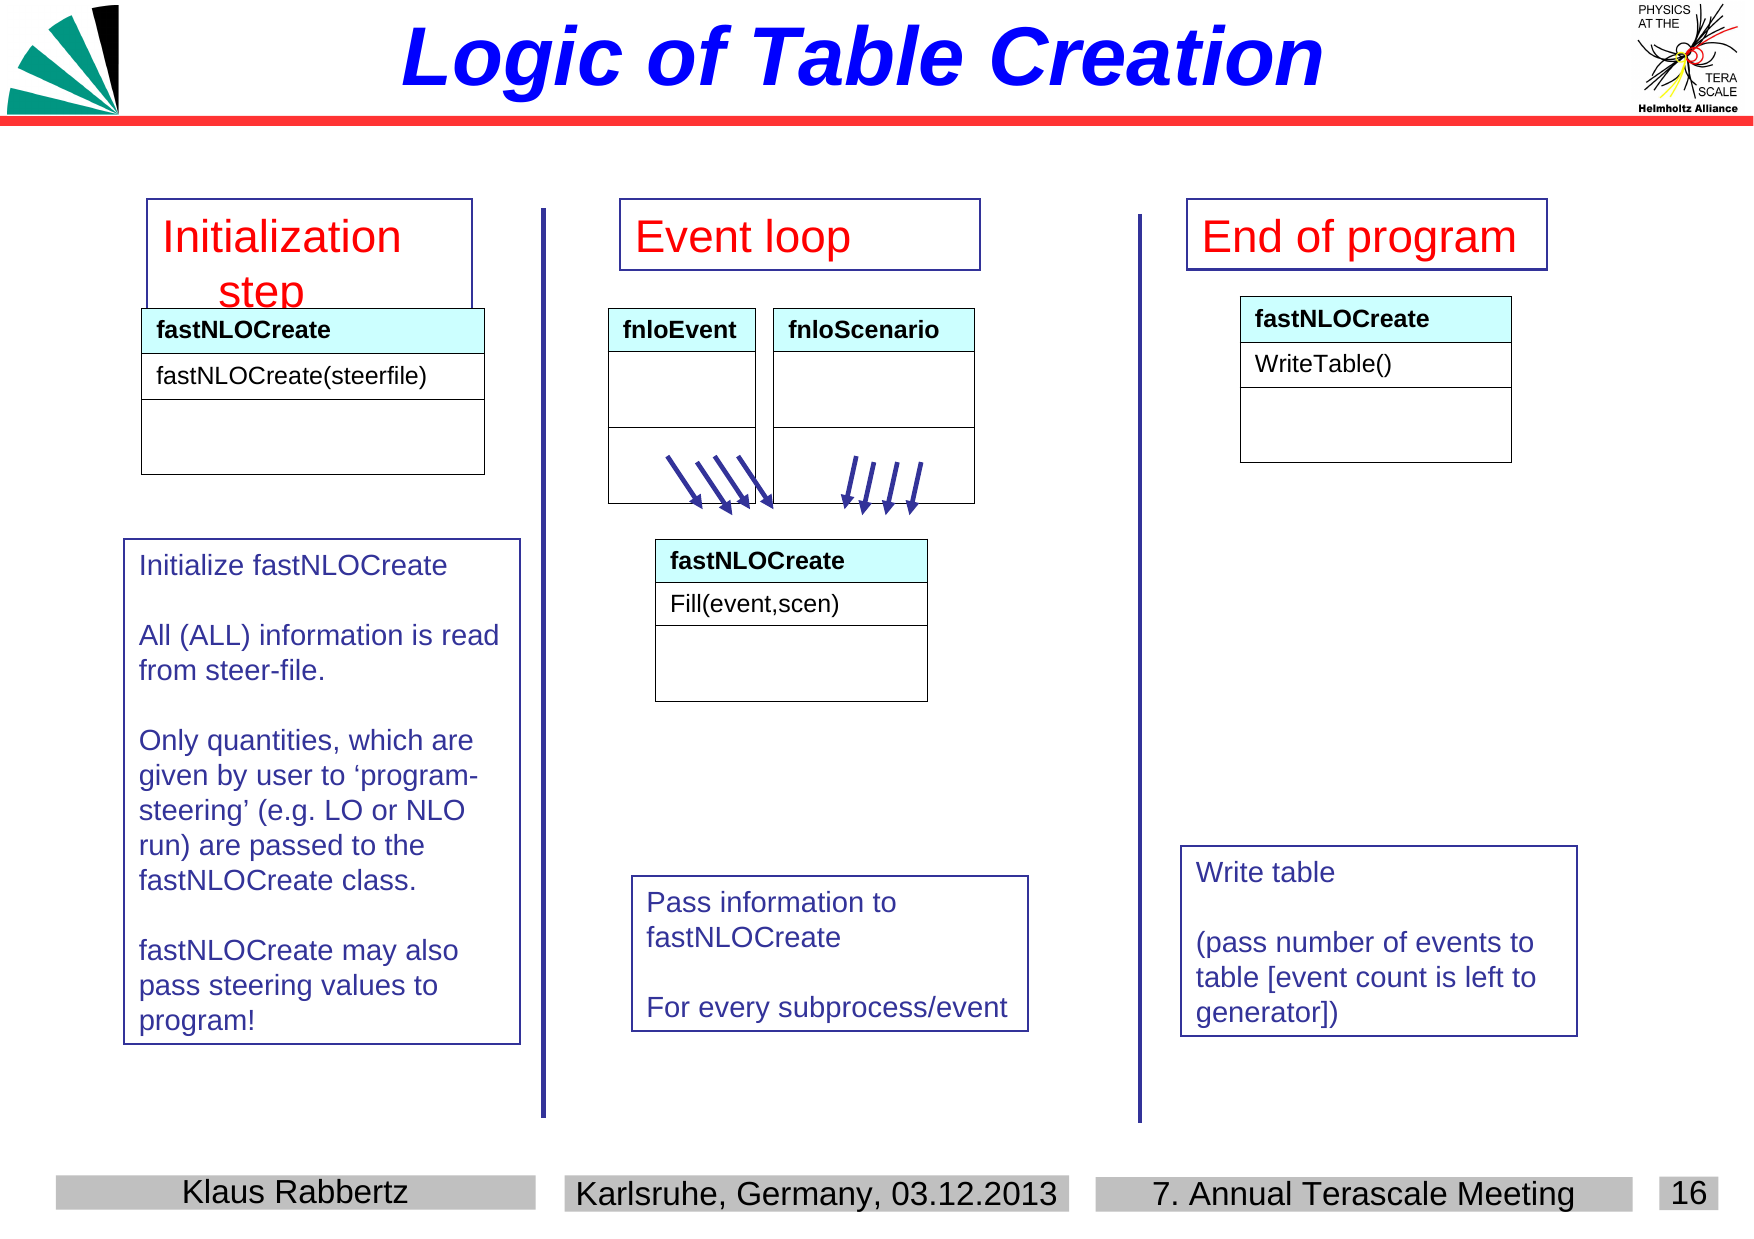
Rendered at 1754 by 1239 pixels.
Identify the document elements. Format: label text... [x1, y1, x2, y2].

table_cell [609, 428, 755, 503]
table_cell [1241, 388, 1511, 462]
table_cell fastNLOCreate(steerfile) [142, 354, 484, 399]
table_header fastNLOCreate [1241, 297, 1511, 342]
text_box Event loop [620, 199, 981, 270]
picture [7, 5, 119, 116]
table_cell [774, 428, 974, 503]
text_box Initialization step [147, 199, 473, 308]
table_header fastNLOCreate [142, 309, 484, 353]
table_header fastNLOCreate [656, 540, 927, 582]
table_cell [656, 626, 927, 701]
table_cell WriteTable() [1241, 343, 1511, 387]
text_box Initialize fastNLOCreate All (ALL) information is read from steer-file. Only quantities, which are given by user to ‘program-steering’ (e.g. LO or NLO run) are passed to the fastNLOCreate class. fastNLOCreate may also pass steering values to program! [123, 538, 520, 1044]
table_cell [609, 352, 755, 427]
text_box Write table (pass number of events to table [event count is left to generator]) [1180, 845, 1577, 1037]
table_cell [142, 400, 484, 474]
text_box Pass information to fastNLOCreate For every subprocess/event [631, 875, 1028, 1031]
title Logic of Table Creation [123, 0, 1606, 114]
table_header fnloEvent [609, 309, 755, 351]
table_cell Fill(event,scen) [656, 583, 927, 625]
table_header fnloScenario [774, 309, 974, 351]
table_cell [774, 352, 974, 427]
picture [1631, 1, 1745, 115]
text_box End of program [1186, 199, 1548, 270]
